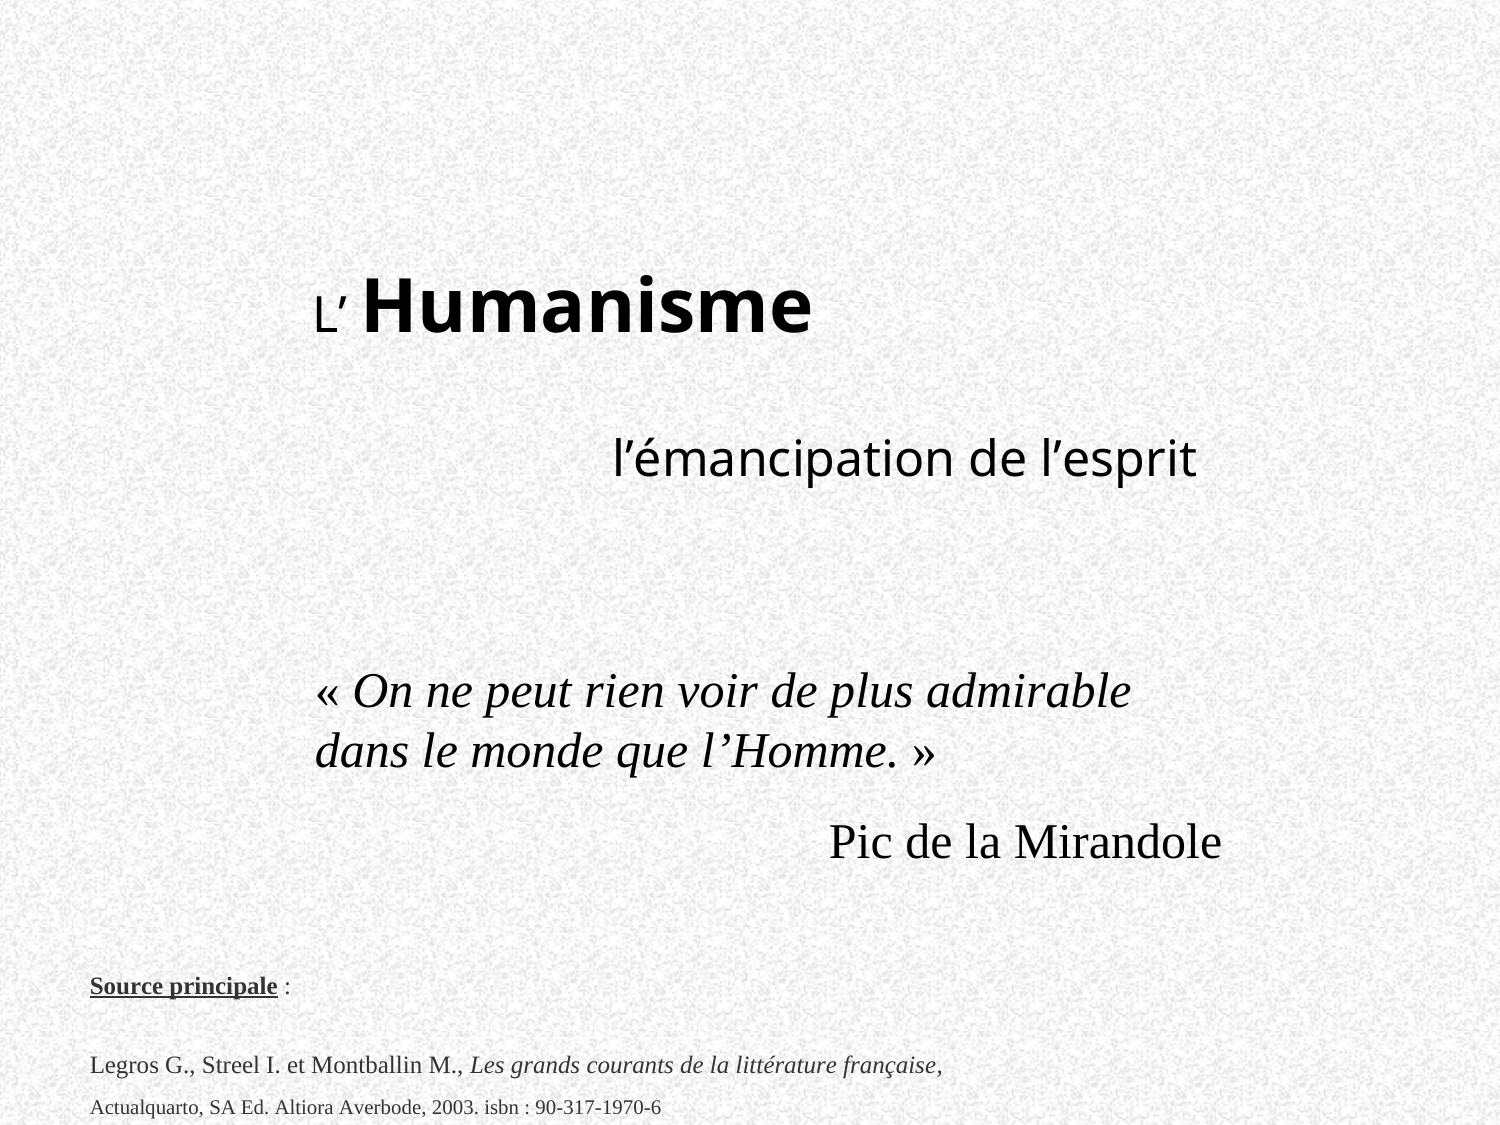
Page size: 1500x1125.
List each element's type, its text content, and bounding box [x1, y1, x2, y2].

picture [0, 0, 1500, 1125]
text_box « On ne peut rien voir de plus admirable dans le monde que l’Homme. » Pic de la Mirandole [299, 650, 1238, 877]
text_box L’ Humanisme l’émancipation de l’esprit [297, 249, 1213, 495]
text_box Source principale : Legros G., Streel I. et Montballin M., Les grands courants de la littérature française, Actualquarto, SA Ed. Altiora Averbode, 2003. isbn : 90-317-1970-6 [74, 950, 1000, 1125]
